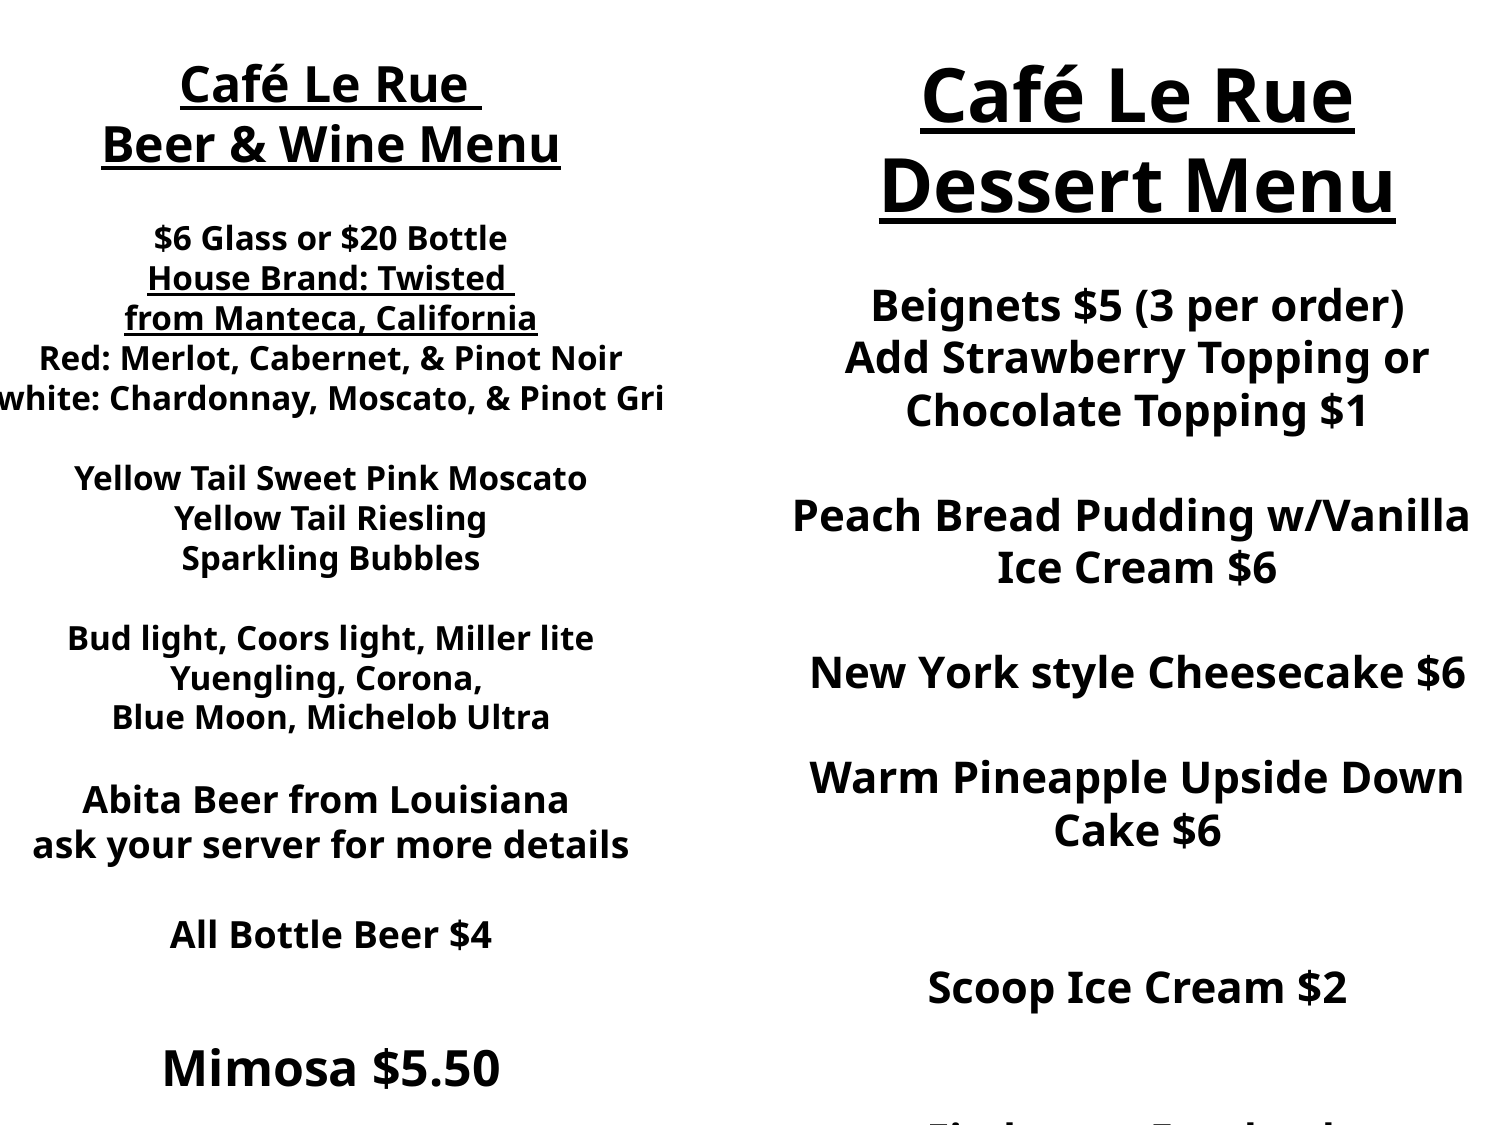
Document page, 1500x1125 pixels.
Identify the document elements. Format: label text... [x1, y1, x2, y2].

text_box Café Le Rue Beer & Wine Menu $6 Glass or $20 Bottle House Brand: Twisted from Manteca, California Red: Merlot, Cabernet, & Pinot Noir white: Chardonnay, Moscato, & Pinot Gri Yellow Tail Sweet Pink Moscato Yellow Tail Riesling Sparkling Bubbles Bud light, Coors light, Miller lite Yuengling, Corona, Blue Moon, Michelob Ultra Abita Beer from Louisiana ask your server for more details All Bottle Beer $4 Mimosa $5.50 [0, 0, 713, 1116]
text_box Café Le Rue Dessert Menu Beignets $5 (3 per order) Add Strawberry Topping or Chocolate Topping $1 Peach Bread Pudding w/Vanilla Ice Cream $6 New York style Cheesecake $6 Warm Pineapple Upside Down Cake $6 Scoop Ice Cream $2 Find us on Facebook Locally Owned and Operated since 2009 [750, 0, 1500, 1121]
